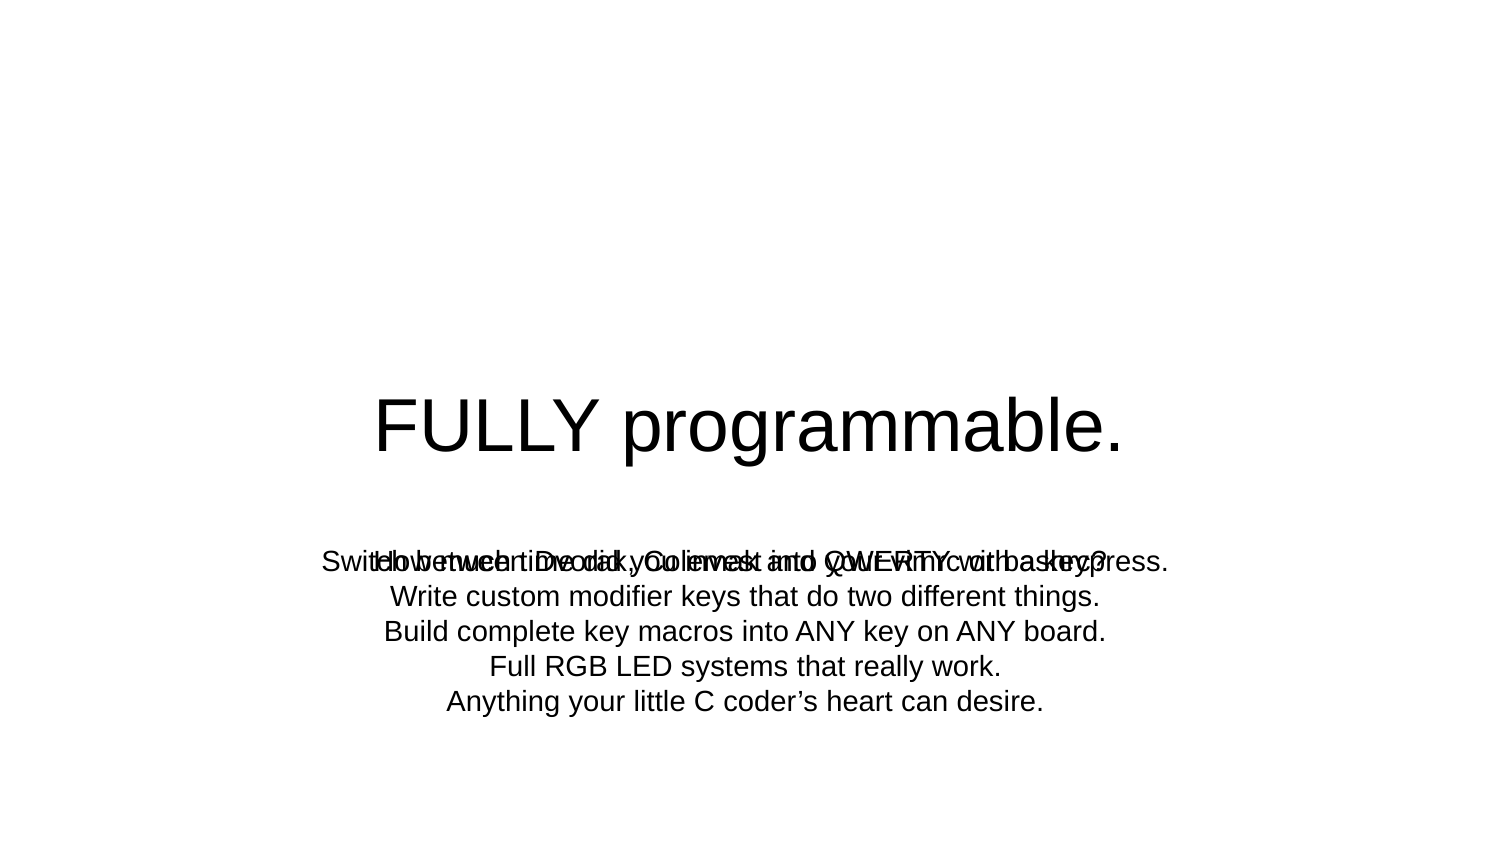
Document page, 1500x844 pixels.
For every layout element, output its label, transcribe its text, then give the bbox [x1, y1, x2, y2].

text_box Switch between Dvorak, Colemak and QWERTY with a keypress. Write custom modifier keys that do two different things. Build complete key macros into ANY key on ANY board. Full RGB LED systems that really work. Anything your little C coder’s heart can desire. [130, 527, 1362, 757]
text_box How much time did you invest into your vimrc or bashrc? [343, 527, 1138, 666]
title FULLY programmable. [51, 352, 1449, 491]
